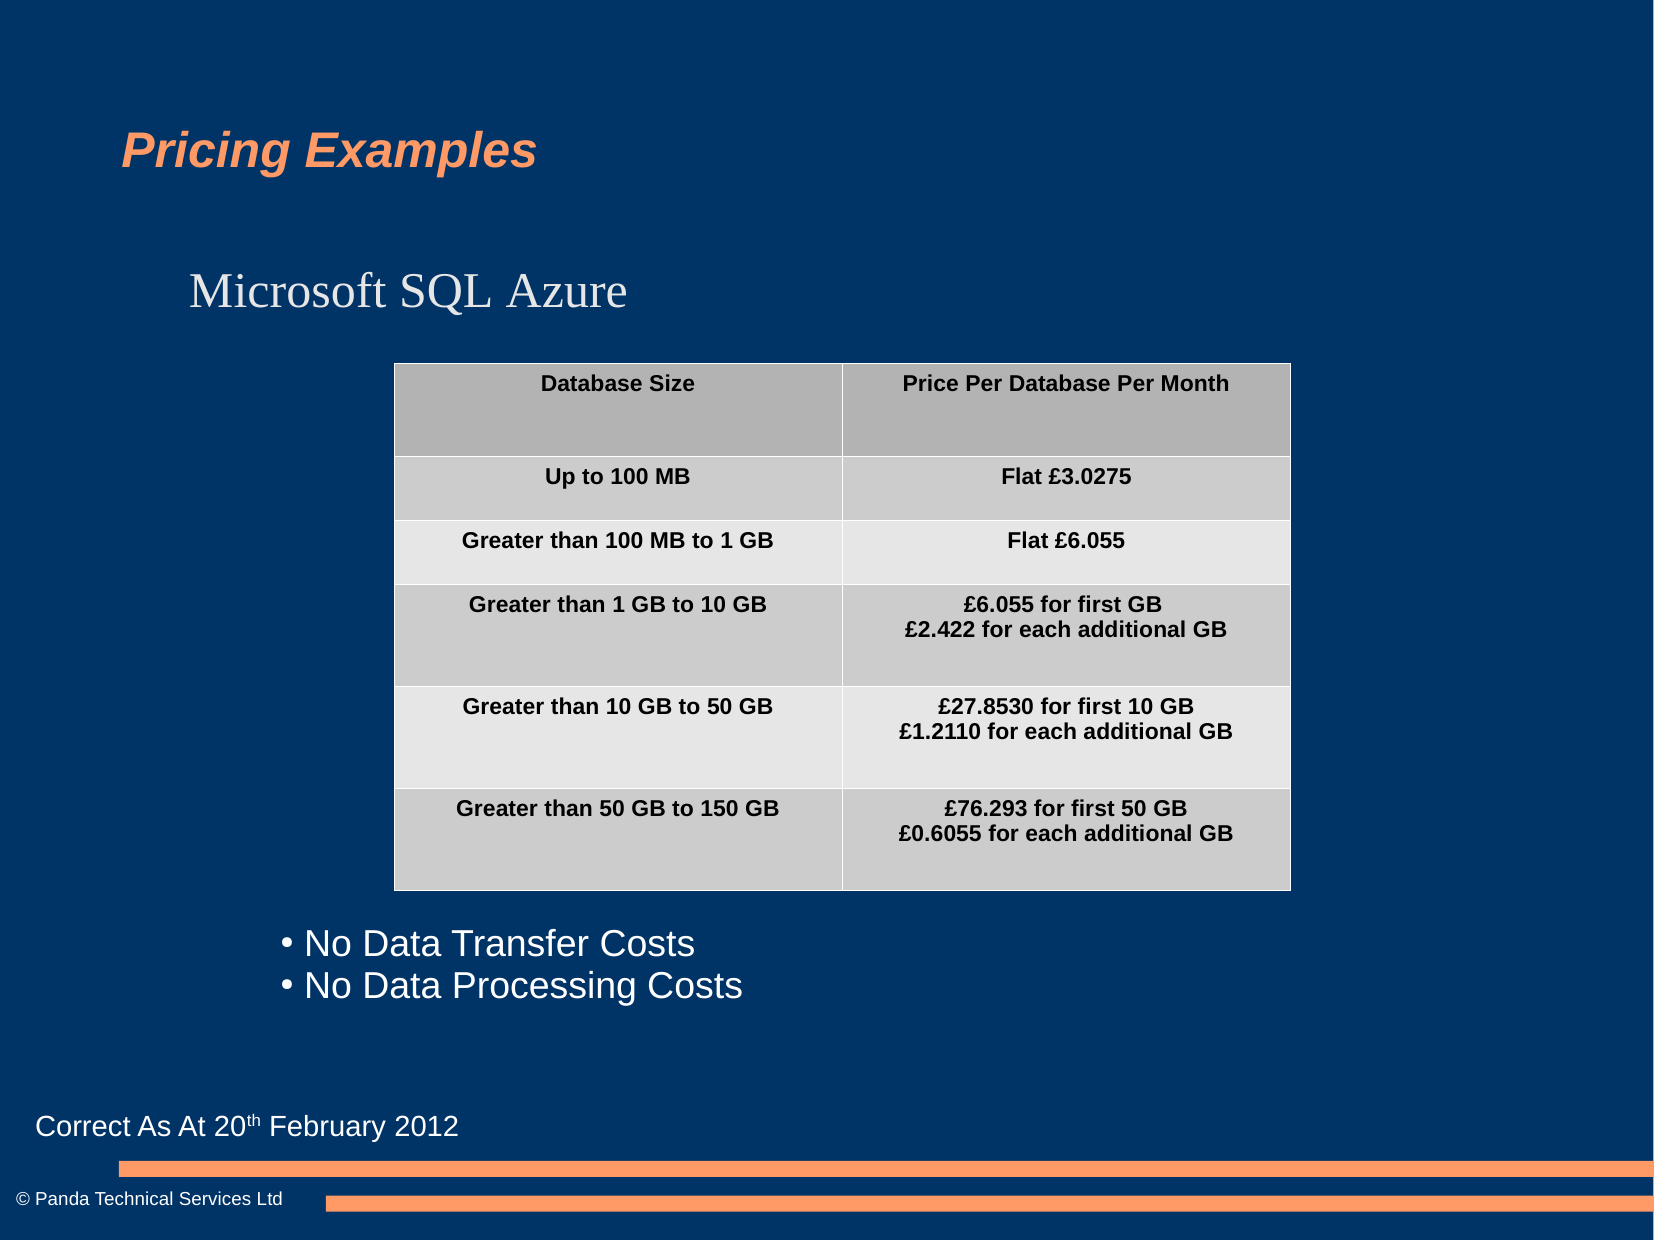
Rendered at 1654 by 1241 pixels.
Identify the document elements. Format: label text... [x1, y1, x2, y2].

table_cell Greater than 50 GB to 150 GB [395, 789, 842, 890]
table_cell Greater than 100 MB to 1 GB [395, 521, 842, 584]
table_header Database Size [395, 364, 842, 456]
table_cell Greater than 1 GB to 10 GB [395, 585, 842, 686]
table_cell Up to 100 MB [395, 457, 842, 520]
table_cell £27.8530 for first 10 GB £1.2110 for each additional GB [843, 687, 1290, 788]
table_cell £6.055 for first GB £2.422 for each additional GB [843, 585, 1290, 686]
text_box © Panda Technical Services Ltd [1, 1181, 297, 1218]
table_cell £76.293 for first 50 GB £0.6055 for each additional GB [843, 789, 1290, 890]
table_cell Flat £6.055 [843, 521, 1290, 584]
table_cell Flat £3.0275 [843, 457, 1290, 520]
table_header Price Per Database Per Month [843, 364, 1290, 456]
text_box Correct As At 20th February 2012 [20, 1102, 473, 1152]
title Pricing Examples [121, 46, 1534, 254]
text_box No Data Transfer Costs No Data Processing Costs [265, 915, 760, 1015]
list Microsoft SQL Azure [118, 262, 1558, 325]
table_cell Greater than 10 GB to 50 GB [395, 687, 842, 788]
